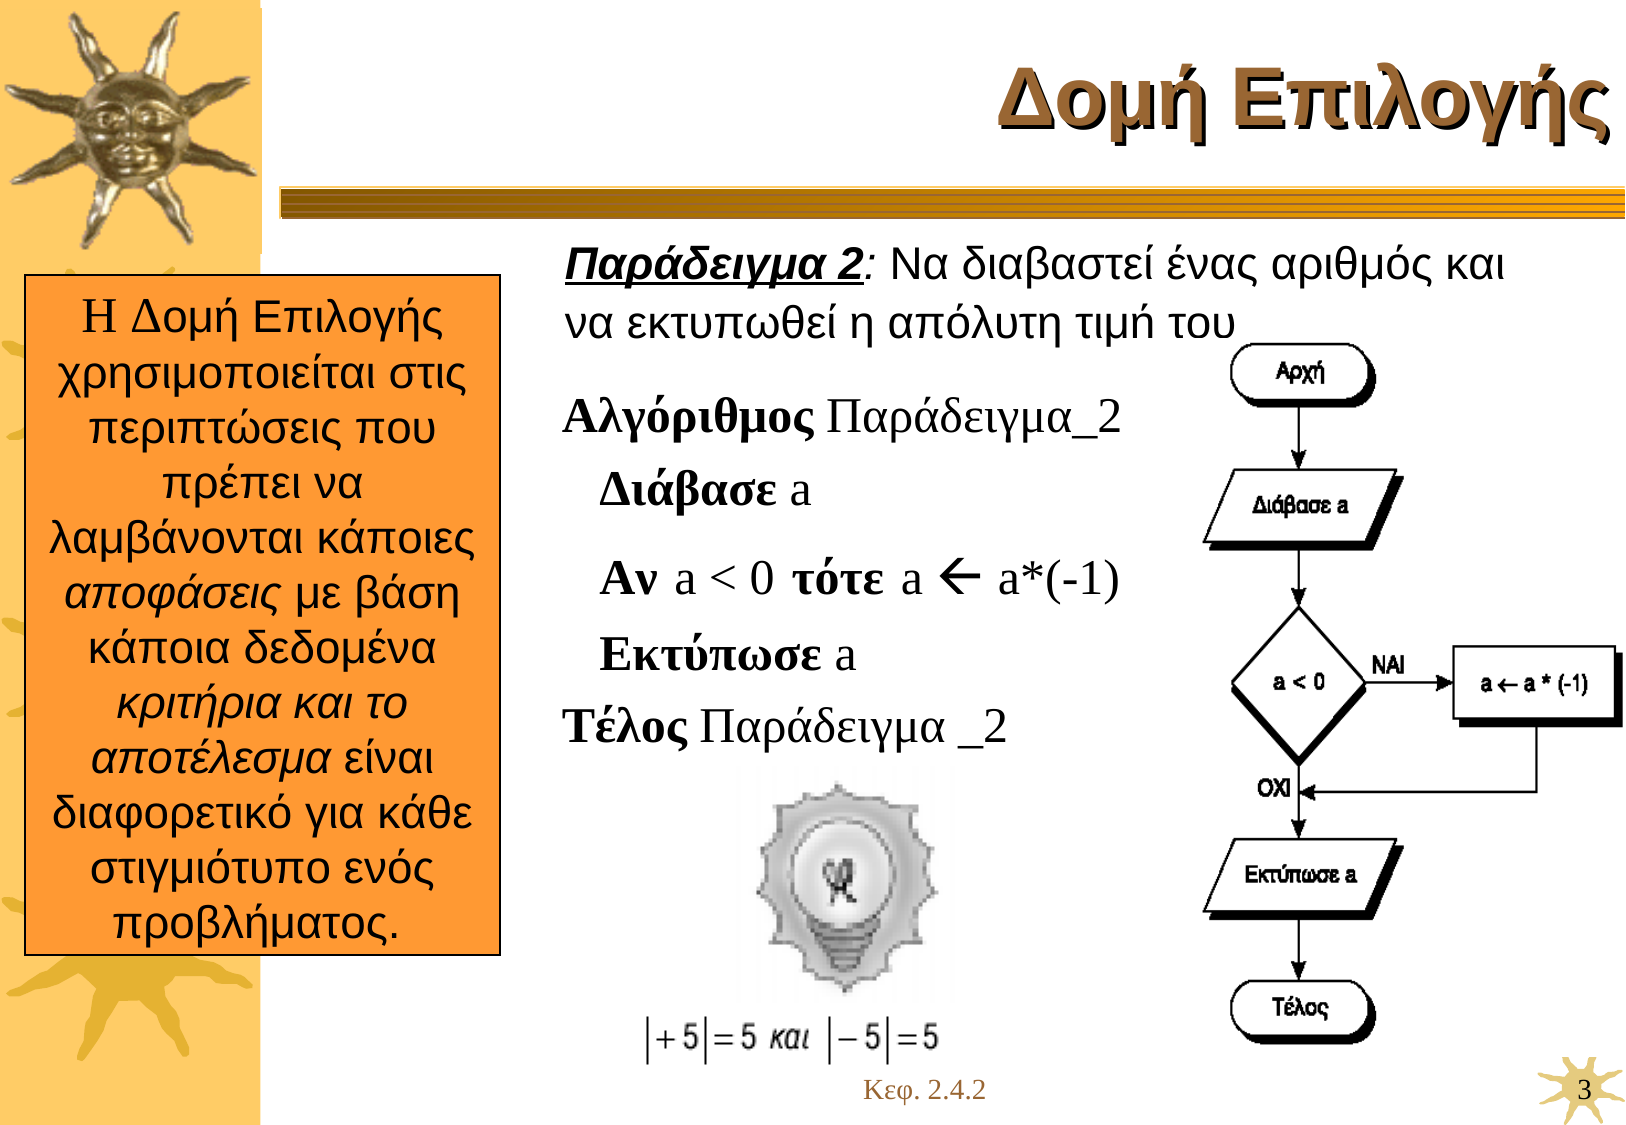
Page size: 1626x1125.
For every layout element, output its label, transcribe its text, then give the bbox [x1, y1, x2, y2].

picture [1, 150, 262, 254]
text_box Παράδειγμα 2: Να διαβαστεί ένας αριθμός και να εκτυπωθεί η απόλυτη τιμή του [549, 226, 1551, 357]
text_box Η Δομή Επιλογής χρησιμοποιείται στις περιπτώσεις που πρέπει να λαμβάνονται κάποιες αποφάσεις με βάση κάποια δεδομένα κριτήρια και το αποτέλεσμα είναι διαφορετικό για κάθε στιγμιότυπο ενός προβλήματος. [24, 275, 501, 956]
picture [1, 8, 262, 12]
picture [603, 755, 987, 1075]
text_box Αλγόριθμος Παράδειγμα_2 Διάβασε a Αν a < 0 τότε a  a*(-1) Εκτύπωσε a Τέλος Παράδειγμα _2 [547, 374, 1133, 775]
picture [1133, 338, 1626, 1057]
text_box Δομή Επιλογής [0, 12, 1625, 150]
